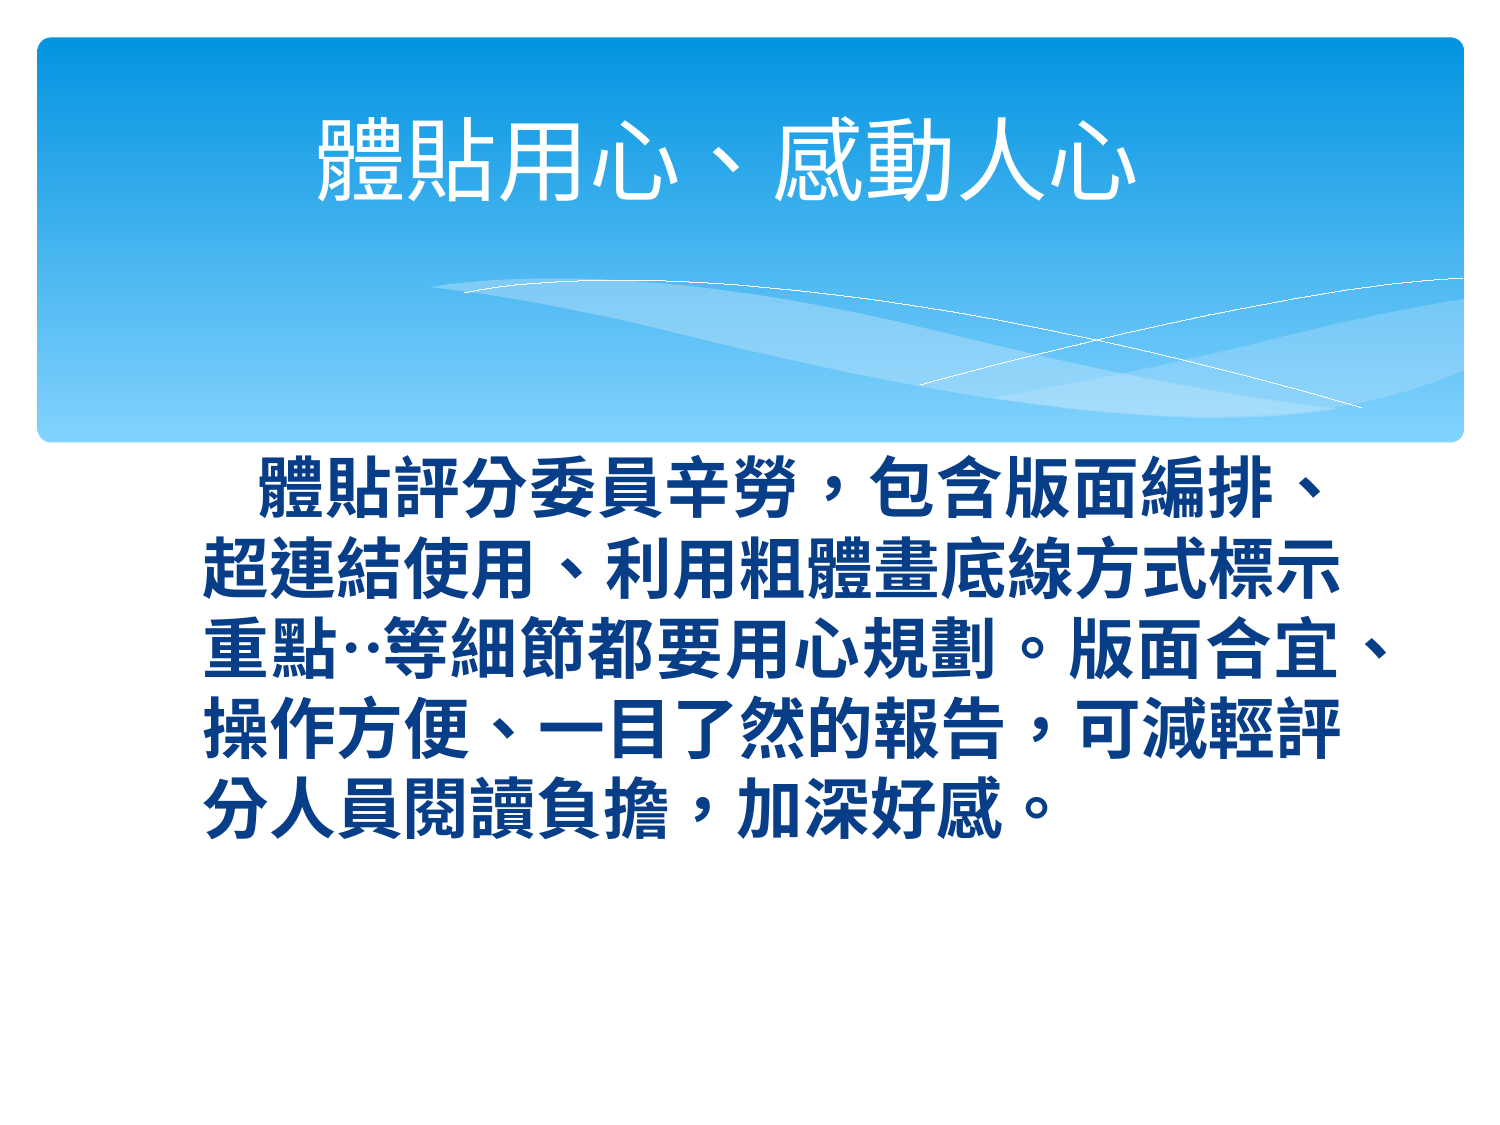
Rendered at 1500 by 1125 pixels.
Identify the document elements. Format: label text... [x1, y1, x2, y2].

list 體貼評分委員辛勞，包含版面編排、超連結使用、利用粗體畫底線方式標示重點…等細節都要用心規劃。版面合宜、操作方便、一目了然的報告，可減輕評分人員閱讀負擔，加深好感。 [142, 438, 1359, 1005]
title 體貼用心、感動人心 [75, 55, 1426, 261]
